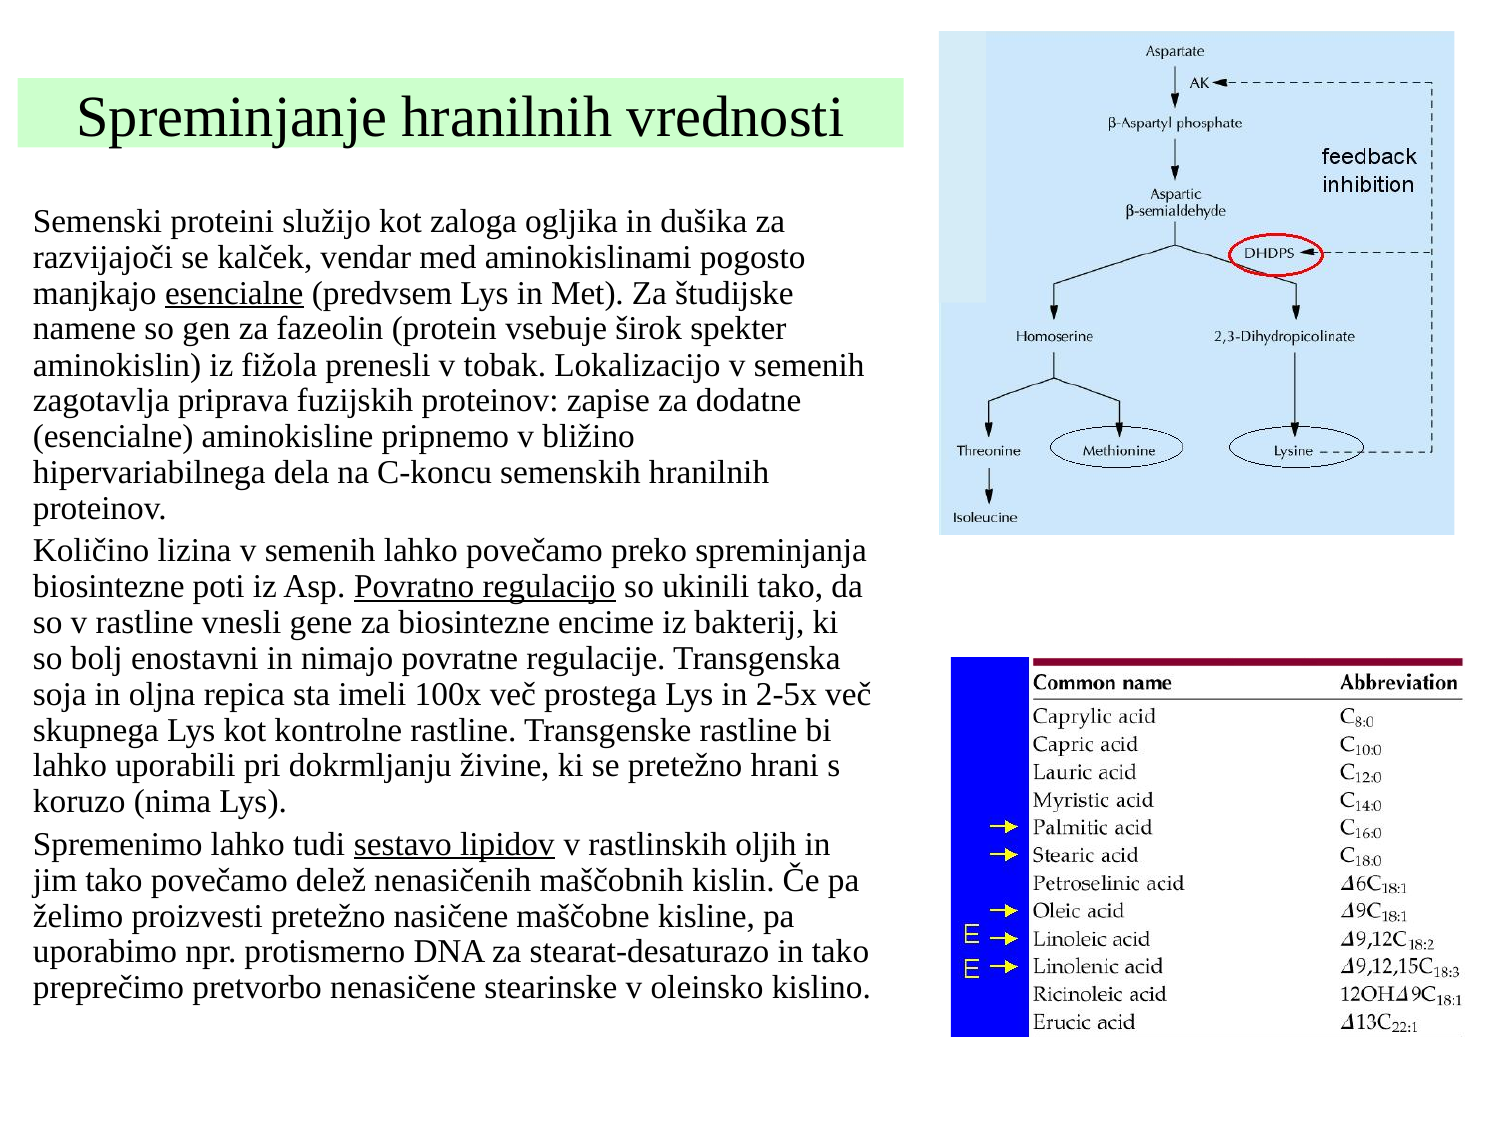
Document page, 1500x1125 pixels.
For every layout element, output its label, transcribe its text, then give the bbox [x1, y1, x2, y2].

picture [939, 31, 1455, 535]
text_box [938, 31, 987, 303]
title Spreminjanje hranilnih vrednosti [17, 78, 904, 148]
picture [950, 657, 1465, 1037]
list Semenski proteini služijo kot zaloga ogljika in dušika za razvijajoči se kalček, vendar med aminokislinami pogosto manjkajo esencialne (predvsem Lys in Met). Za študijske namene so gen za fazeolin (protein vsebuje širok spekter aminokislin) iz fižola prenesli v tobak. Lokalizacijo v semenih zagotavlja priprava fuzijskih proteinov: zapise za dodatne (esencialne) aminokisline pripnemo v bližino hipervariabilnega dela na C-koncu semenskih hranilnih proteinov. Količino lizina v semenih lahko povečamo preko spreminjanja biosintezne poti iz Asp. Povratno regulacijo so ukinili tako, da so v rastline vnesli gene za biosintezne encime iz bakterij, ki so bolj enostavni in nimajo povratne regulacije. Transgenska soja in oljna repica sta imeli 100x več prostega Lys in 2-5x več skupnega Lys kot kontrolne rastline. Transgenske rastline bi lahko uporabili pri dokrmljanju živine, ki se pretežno hrani s koruzo (nima Lys). Spremenimo lahko tudi sestavo lipidov v rastlinskih oljih in jim tako povečamo delež nenasičenih maščobnih kislin. Če pa želimo proizvesti pretežno nasičene maščobne kisline, pa uporabimo npr. protismerno DNA za stearat-desaturazo in tako preprečimo pretvorbo nenasičene stearinske v oleinsko kislino. [17, 196, 892, 1083]
